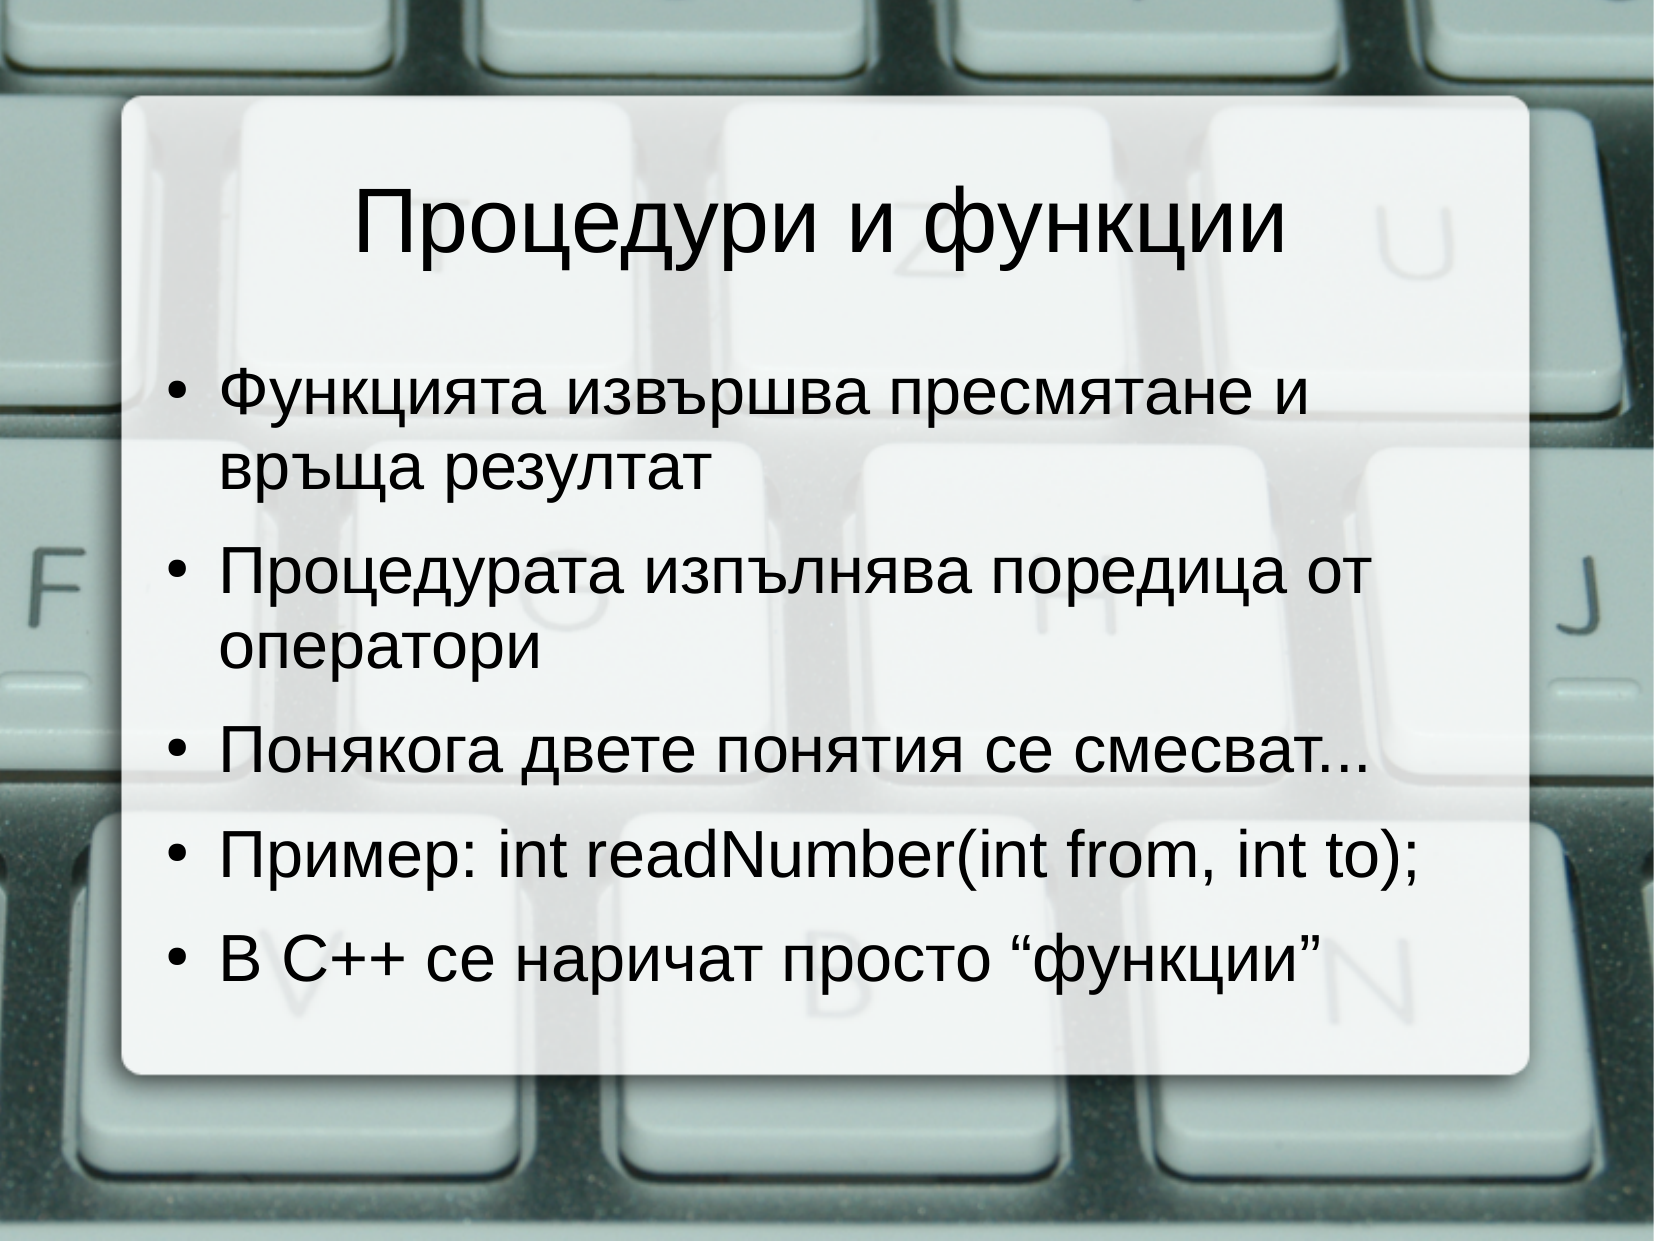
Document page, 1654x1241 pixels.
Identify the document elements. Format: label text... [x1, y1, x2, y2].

list Функцията извършва пресмятане и връща резултат Процедурата изпълнява поредица от оператори Понякога двете понятия се смесват... Пример: int readNumber(int from, int to); В C++ се наричат просто “функции” [147, 354, 1506, 1074]
picture [0, 0, 1654, 1241]
title Процедури и функции [135, 117, 1506, 325]
